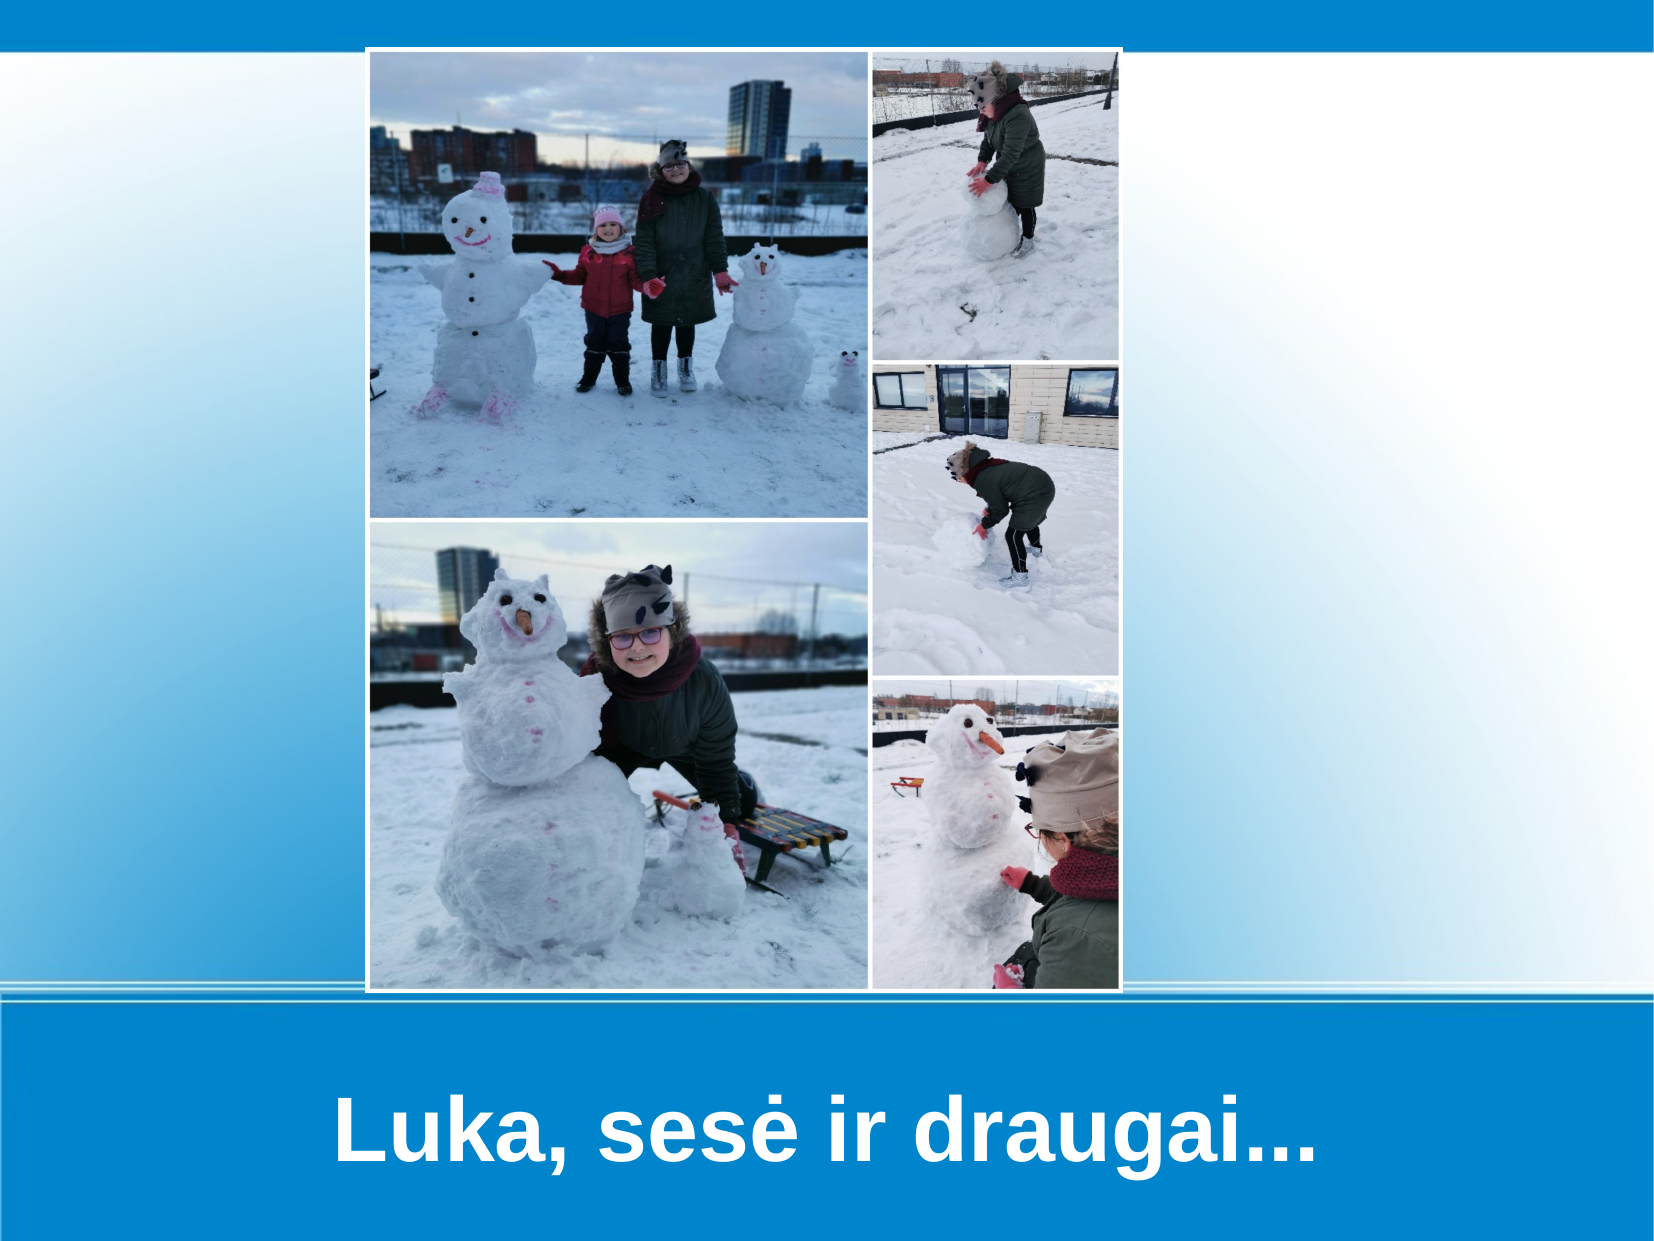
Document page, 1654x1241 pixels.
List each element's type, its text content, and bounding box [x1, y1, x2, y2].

picture [365, 47, 1123, 993]
title Luka, sesė ir draugai... [82, 1021, 1571, 1229]
